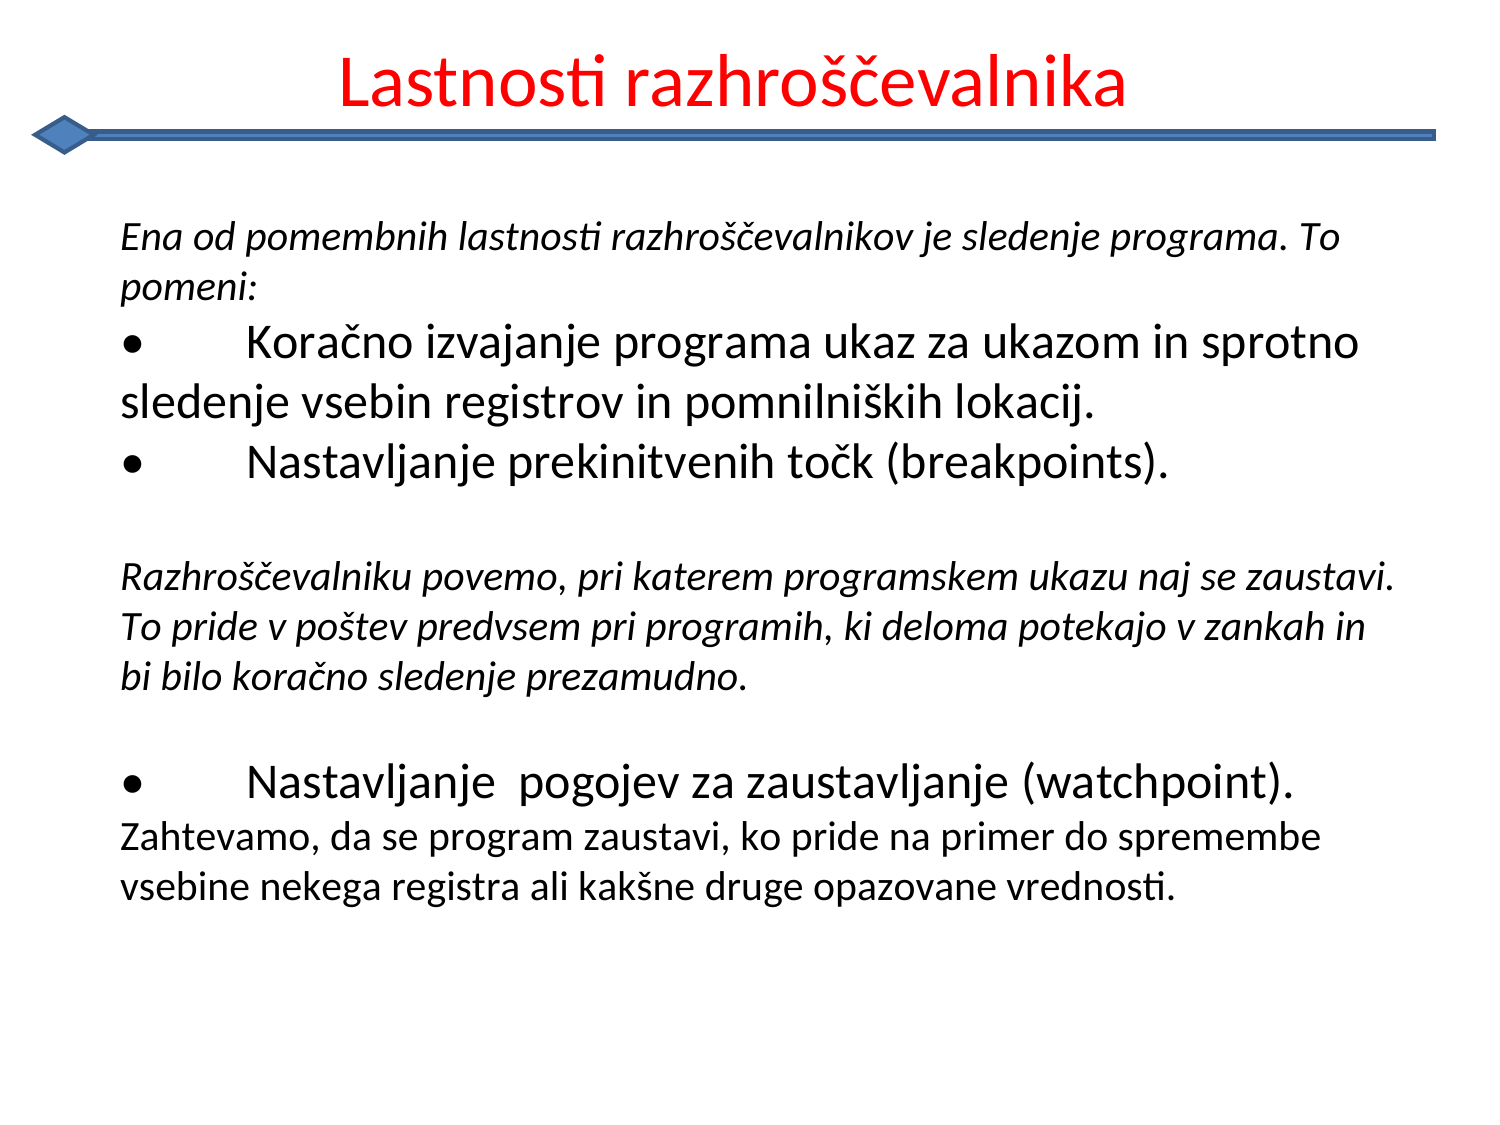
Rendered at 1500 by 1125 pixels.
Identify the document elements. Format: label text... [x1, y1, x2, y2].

text_box Ena od pomembnih lastnosti razhroščevalnikov je sledenje programa. To pomeni: • Koračno izvajanje programa ukaz za ukazom in sprotno sledenje vsebin registrov in pomnilniških lokacij. • Nastavljanje prekinitvenih točk (breakpoints). Razhroščevalniku povemo, pri katerem programskem ukazu naj se zaustavi. To pride v poštev predvsem pri programih, ki deloma potekajo v zankah in bi bilo koračno sledenje prezamudno. • Nastavljanje pogojev za zaustavljanje (watchpoint). Zahtevamo, da se program zaustavi, ko pride na primer do spremembe vsebine nekega registra ali kakšne druge opazovane vrednosti. [105, 201, 1418, 967]
title Lastnosti razhroščevalnika [58, 0, 1409, 153]
